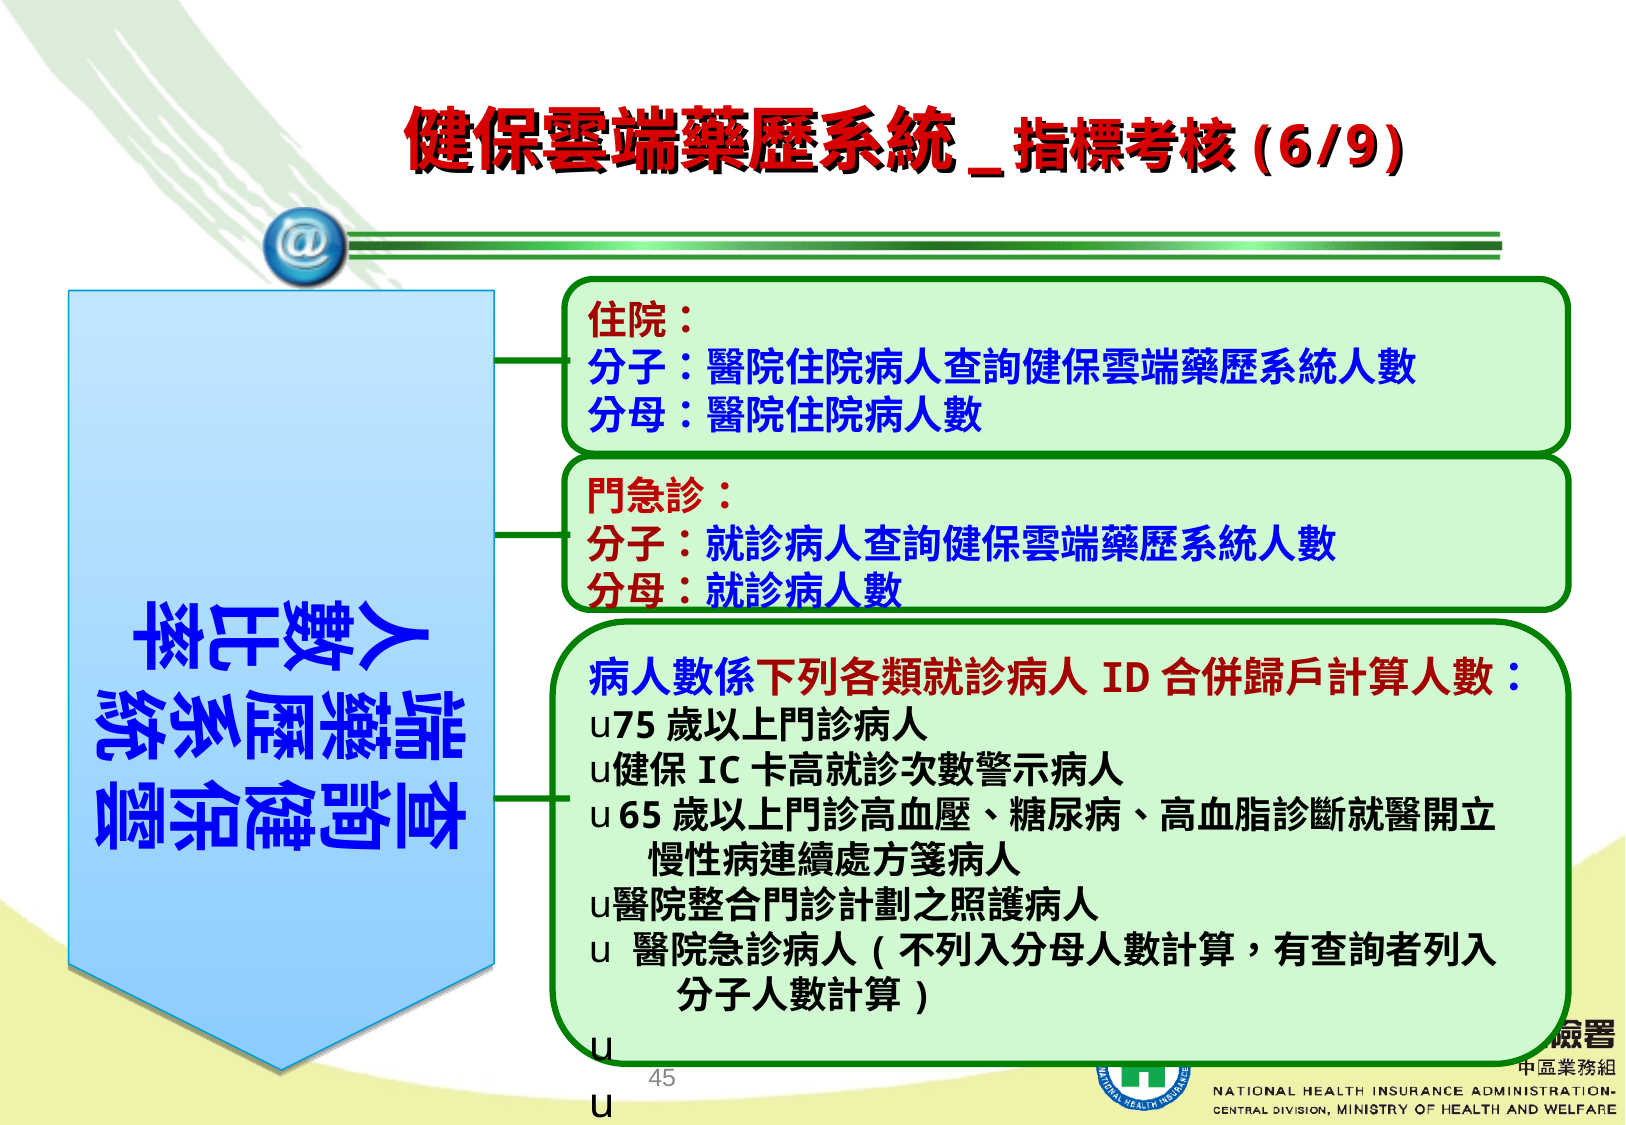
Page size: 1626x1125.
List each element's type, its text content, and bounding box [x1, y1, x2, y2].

text_box 病人數係下列各類就診病人ID合併歸戶計算人數： 75歲以上門診病人 健保IC卡高就診次數警示病人 65歲以上門診高血壓、糖尿病、高血脂診斷就醫開立慢性病連續處方箋病人 醫院整合門診計劃之照護病人 醫院急診病人(不列入分母人數計算，有查詢者列入分子人數計算) [552, 621, 1569, 1064]
text_box 查詢健保雲端藥歷系統人數比率 [68, 290, 495, 1071]
text_box 門急診： 分子：就診病人查詢健保雲端藥歷系統人數 分母：就診病人數 [564, 456, 1569, 610]
title 健保雲端藥歷系統_指標考核(6/9) [304, 66, 1510, 209]
text_box [633, 1046, 1013, 1107]
text_box 住院： 分子：醫院住院病人查詢健保雲端藥歷系統人數 分母：醫院住院病人數 [564, 278, 1568, 454]
